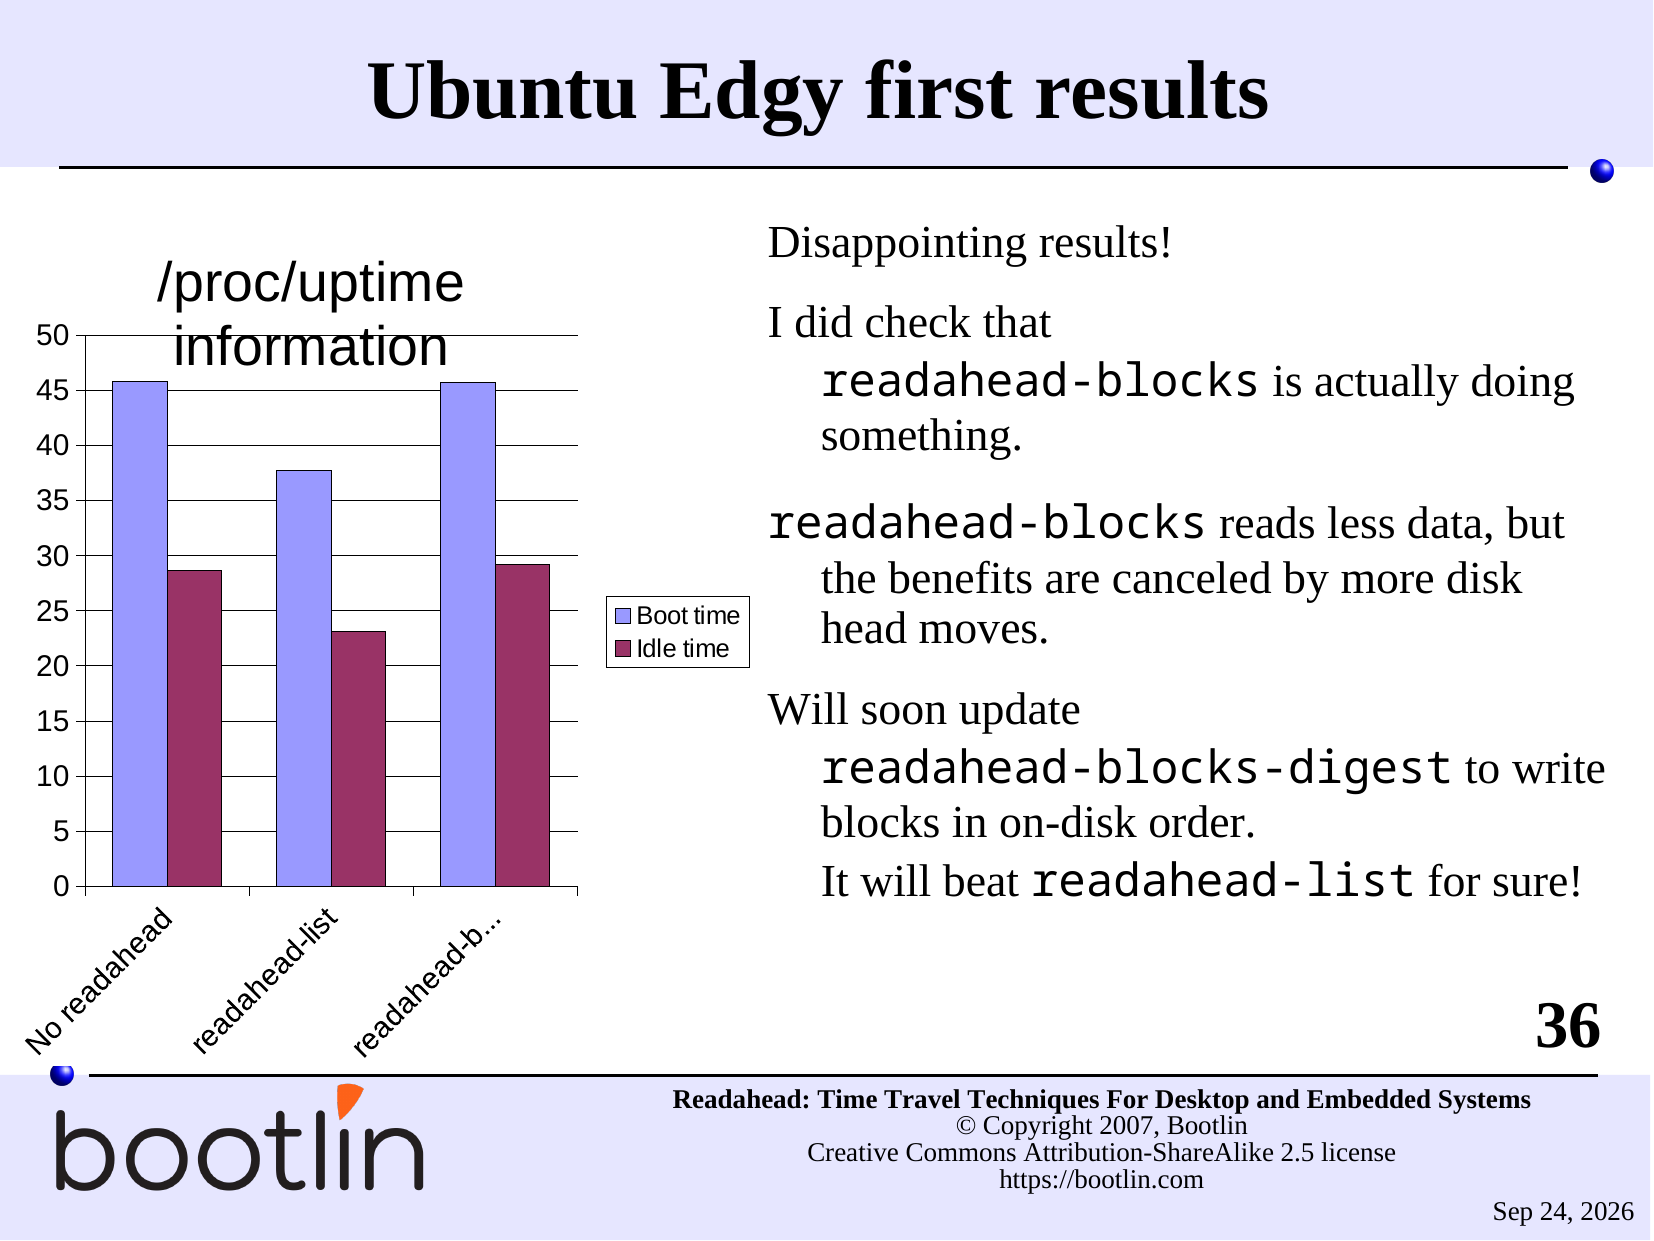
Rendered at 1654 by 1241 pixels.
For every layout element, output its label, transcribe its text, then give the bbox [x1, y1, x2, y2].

picture [17, 1060, 462, 1230]
title Ubuntu Edgy first results [33, 29, 1604, 153]
list Disappointing results! I did check that readahead-blocks is actually doing something. readahead-blocks reads less data, but the benefits are canceled by more disk head moves. Will soon update readahead-blocks-digest to write blocks in on-disk order. It will beat readahead-list for sure! [761, 216, 1621, 1066]
chart [18, 216, 761, 1066]
